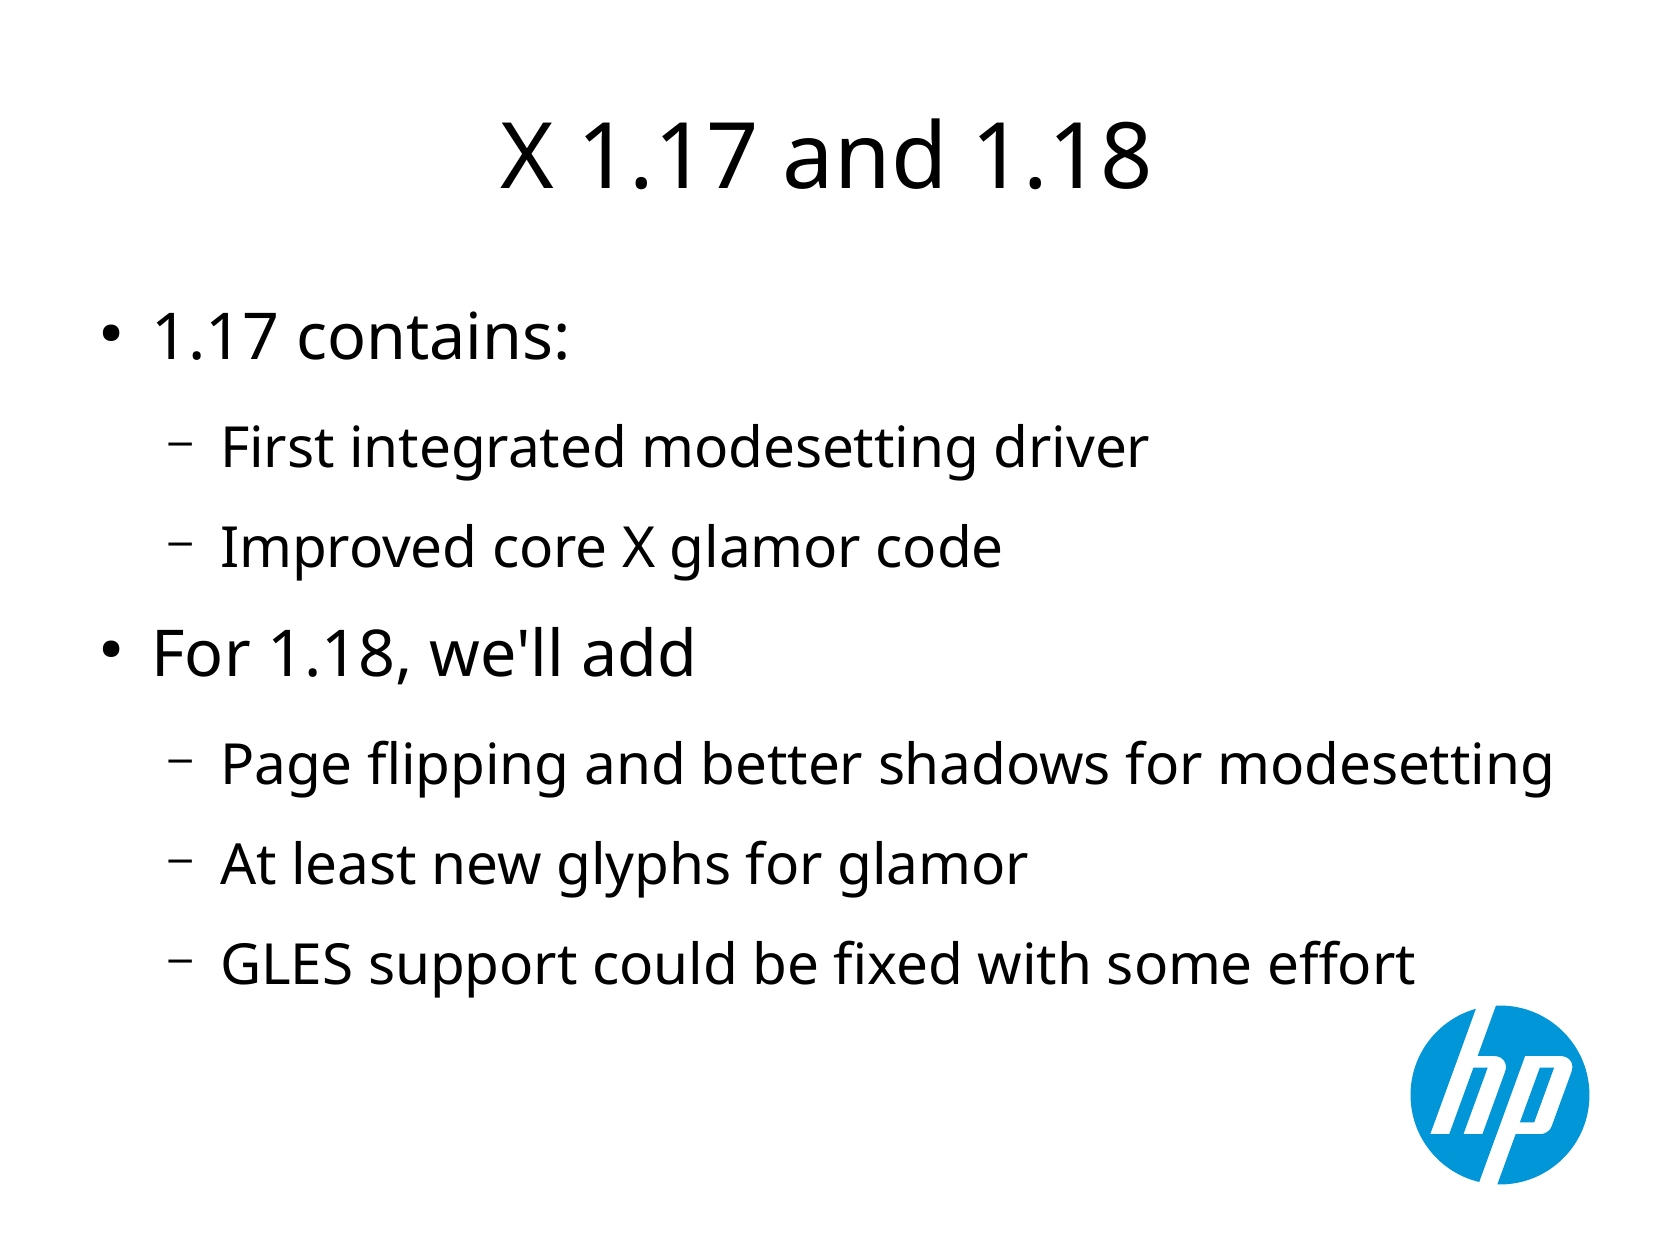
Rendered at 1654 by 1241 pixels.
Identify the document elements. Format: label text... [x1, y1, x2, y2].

list 1.17 contains: First integrated modesetting driver Improved core X glamor code For 1.18, we'll add Page flipping and better shadows for modesetting At least new glyphs for glamor GLES support could be fixed with some effort [82, 290, 1571, 1010]
title X 1.17 and 1.18 [82, 49, 1571, 257]
